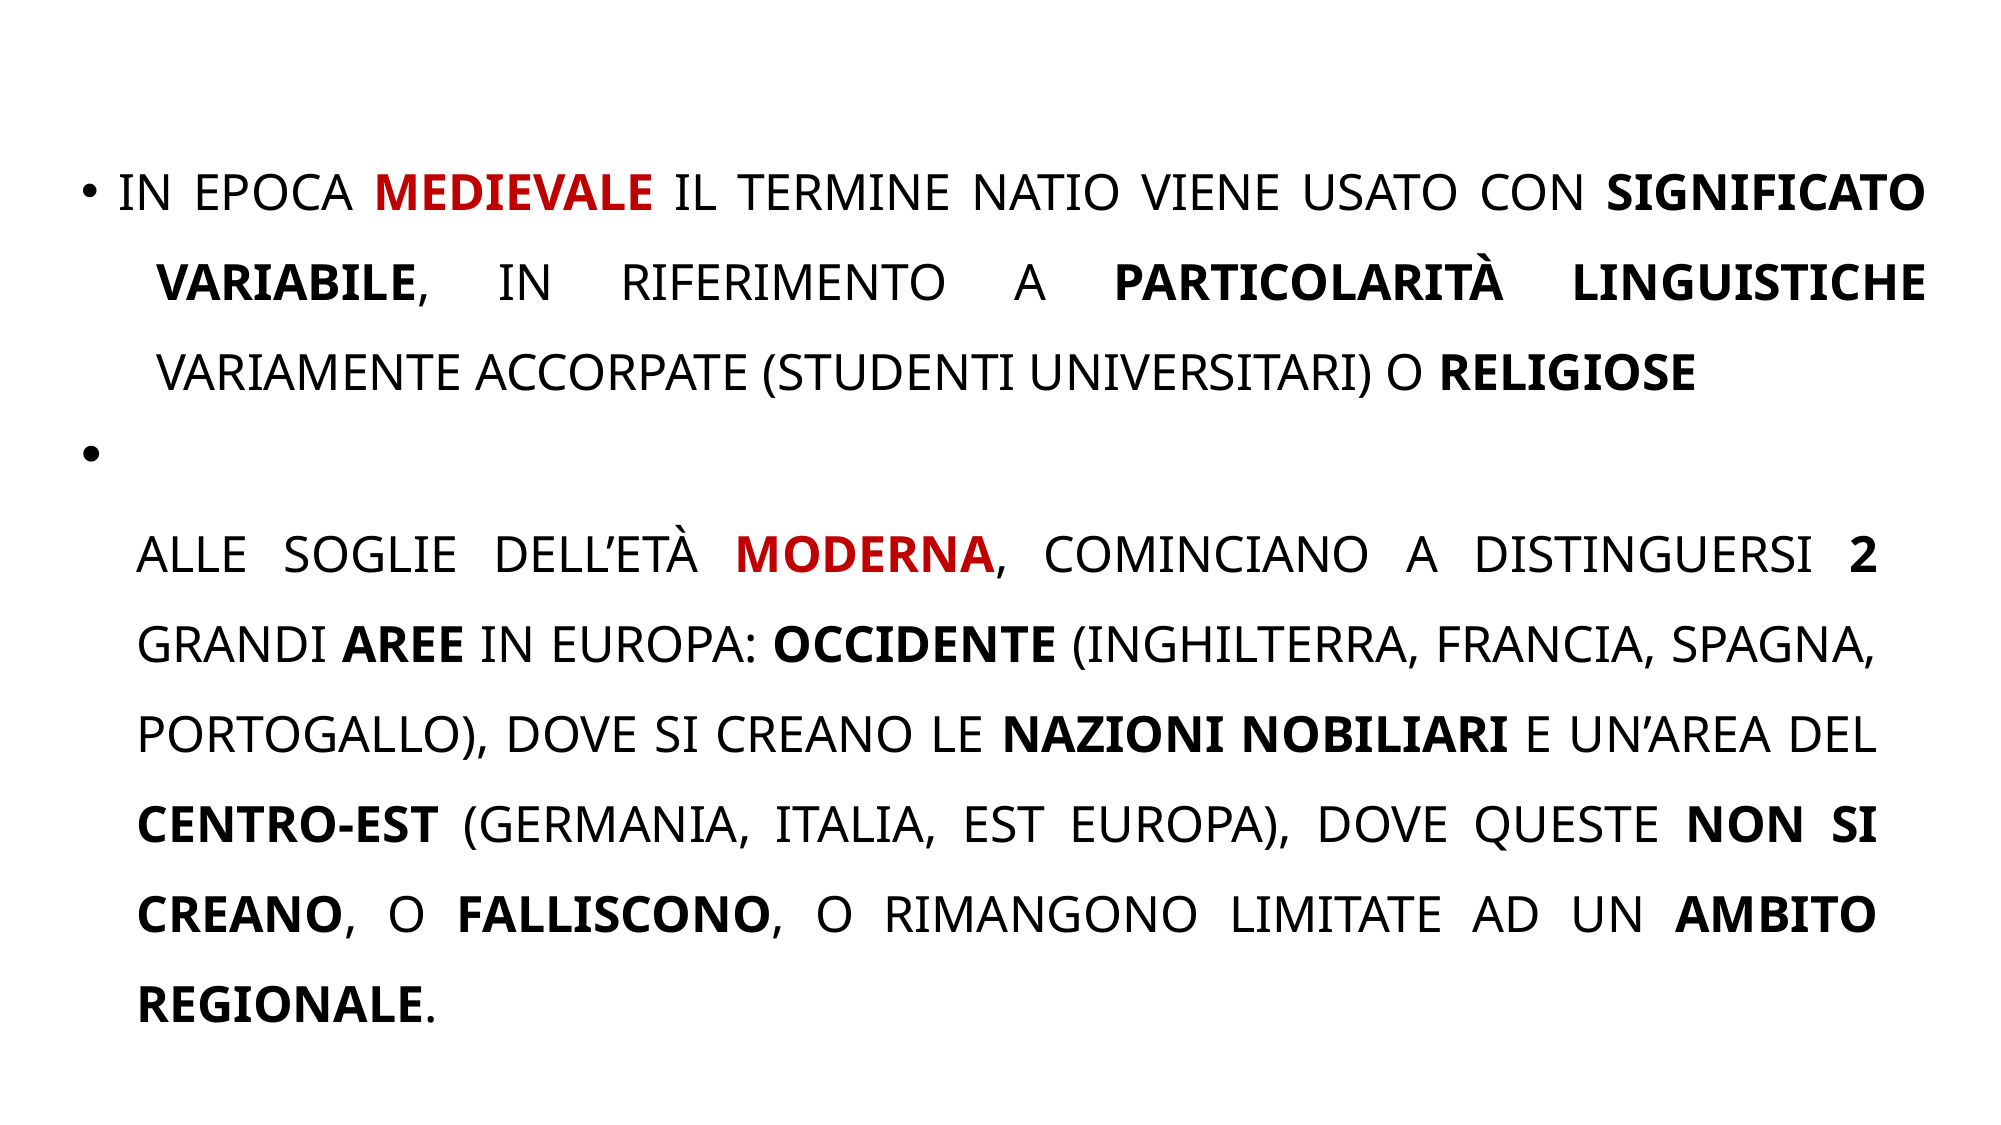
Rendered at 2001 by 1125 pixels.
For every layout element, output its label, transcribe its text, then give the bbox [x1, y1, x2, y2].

text_box ALLE SOGLIE DELL’ETÀ MODERNA, COMINCIANO A DISTINGUERSI 2 GRANDI AREE IN EUROPA: OCCIDENTE (INGHILTERRA, FRANCIA, SPAGNA, PORTOGALLO), DOVE SI CREANO LE NAZIONI NOBILIARI E UN’AREA DEL CENTRO-EST (GERMANIA, ITALIA, EST EUROPA), DOVE QUESTE NON SI CREANO, O FALLISCONO, O RIMANGONO LIMITATE AD UN AMBITO REGIONALE. [121, 485, 1934, 1034]
list IN EPOCA MEDIEVALE IL TERMINE NATIO VIENE USATO CON SIGNIFICATO VARIABILE, IN RIFERIMENTO A PARTICOLARITÀ LINGUISTICHE VARIAMENTE ACCORPATE (STUDENTI UNIVERSITARI) O RELIGIOSE [66, 122, 1943, 1003]
